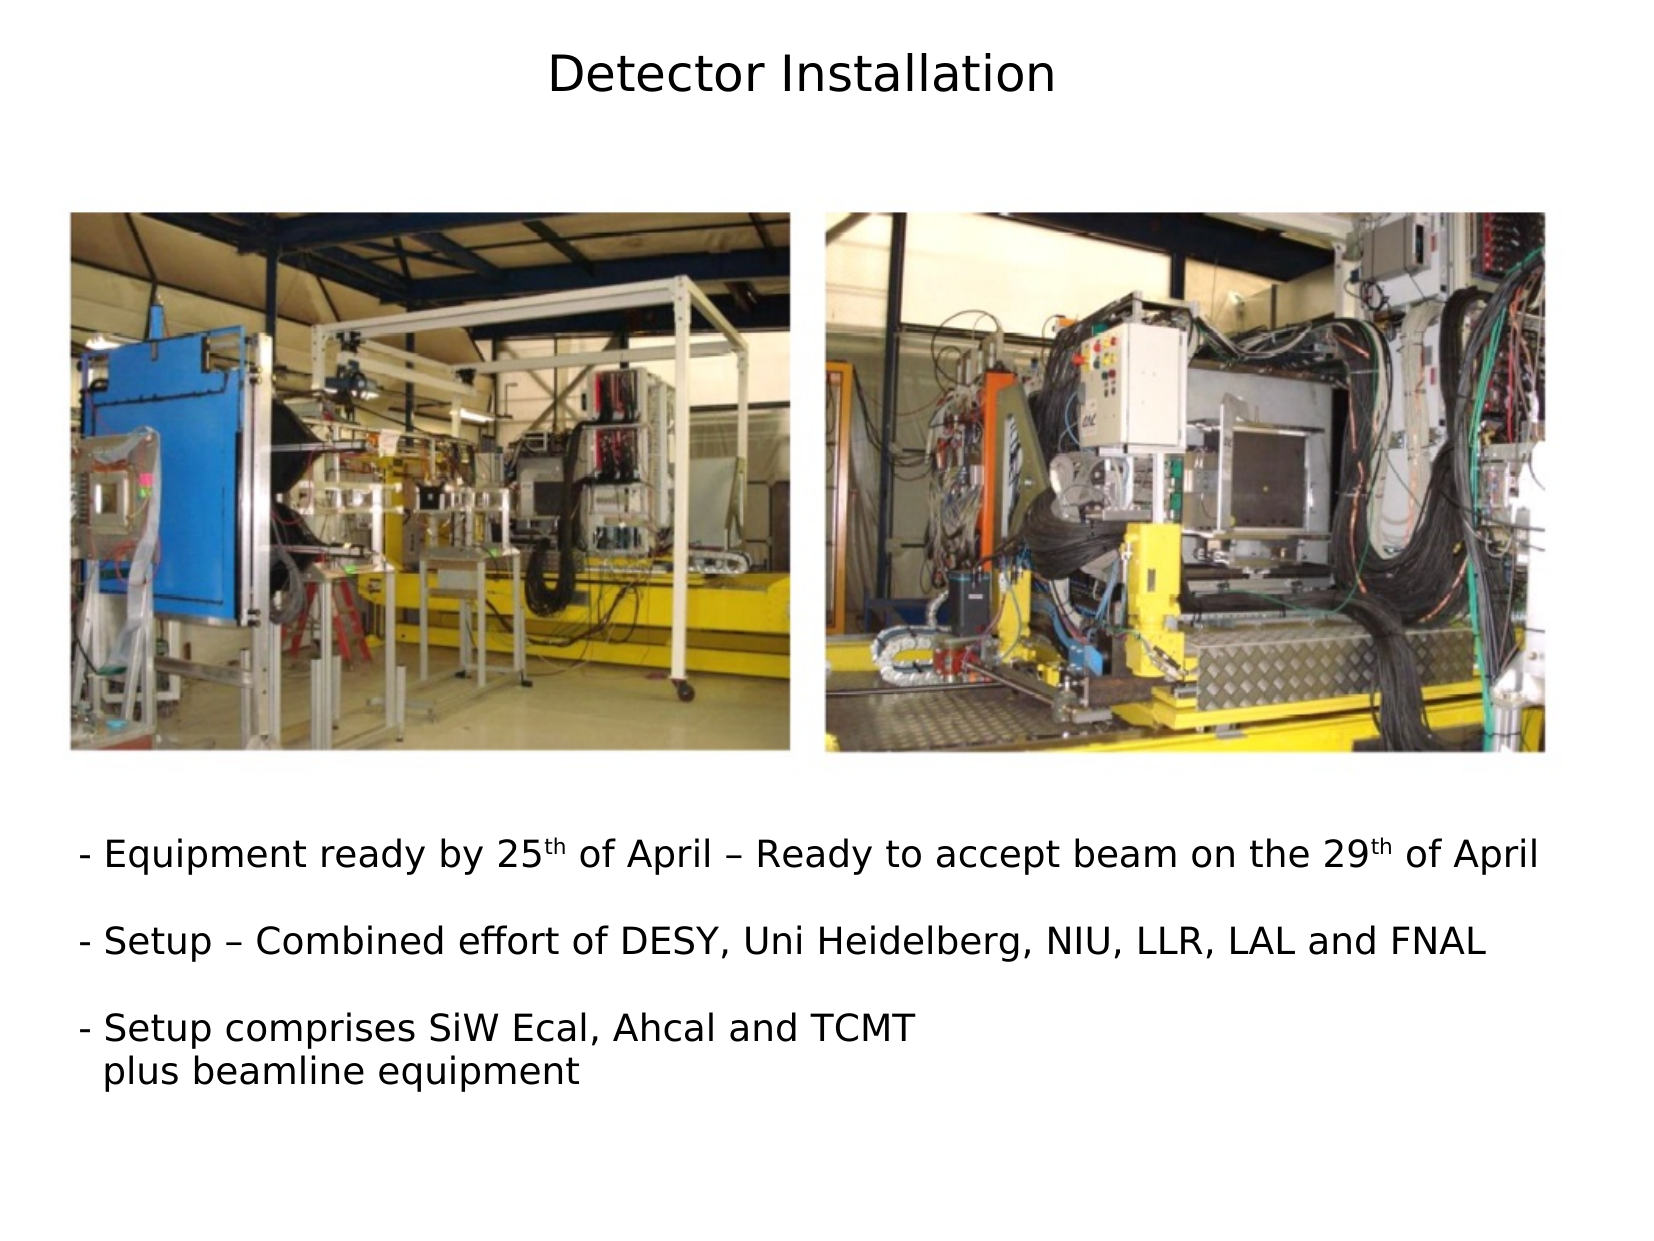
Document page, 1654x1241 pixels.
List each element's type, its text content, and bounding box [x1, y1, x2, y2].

text_box - Equipment ready by 25th of April – Ready to accept beam on the 29th of April - Setup – Combined effort of DESY, Uni Heidelberg, NIU, LLR, LAL and FNAL - Setup comprises SiW Ecal, Ahcal and TCMT plus beamline equipment [63, 825, 1525, 1103]
text_box Detector Installation [532, 37, 1063, 111]
picture [37, 197, 1572, 779]
